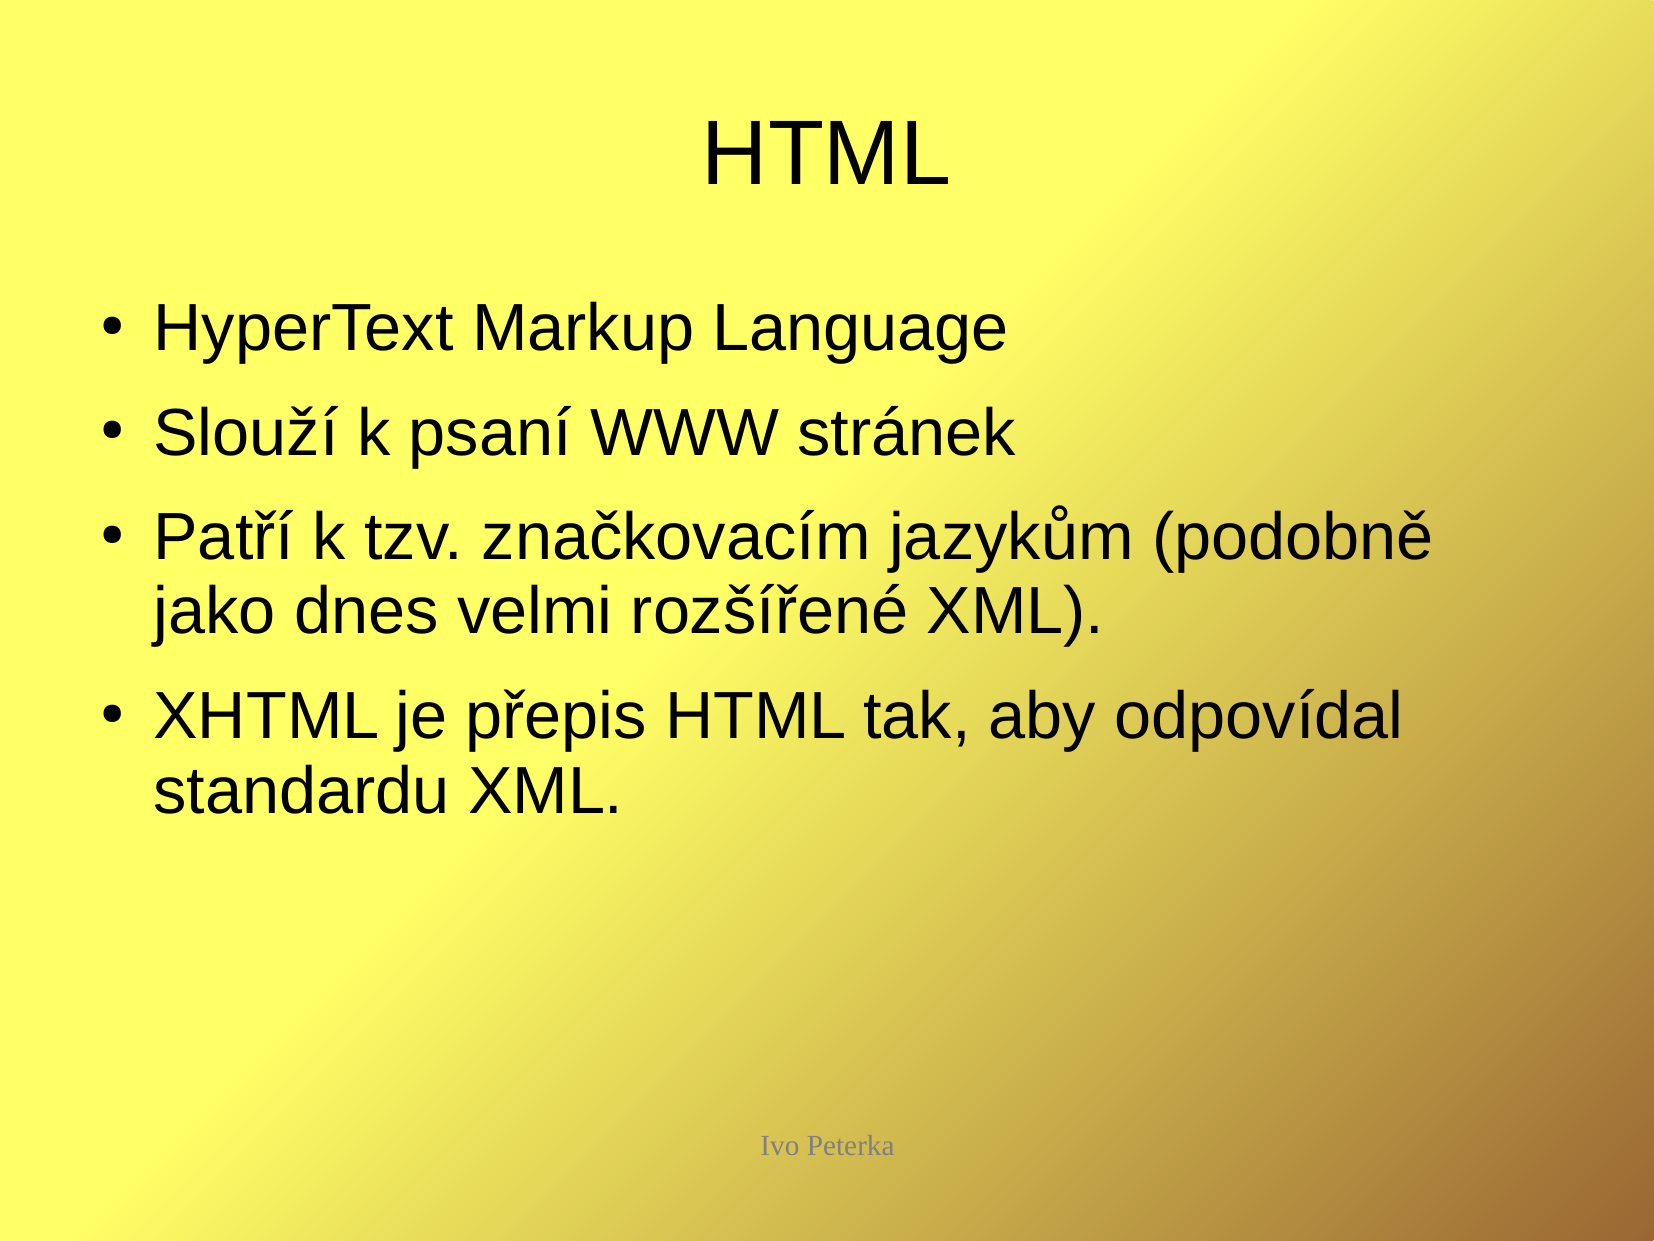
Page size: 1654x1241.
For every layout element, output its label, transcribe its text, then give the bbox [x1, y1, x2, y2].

title HTML [82, 49, 1571, 257]
list HyperText Markup Language Slouží k psaní WWW stránek Patří k tzv. značkovacím jazykům (podobně jako dnes velmi rozšířené XML). XHTML je přepis HTML tak, aby odpovídal standardu XML. [82, 290, 1571, 1109]
